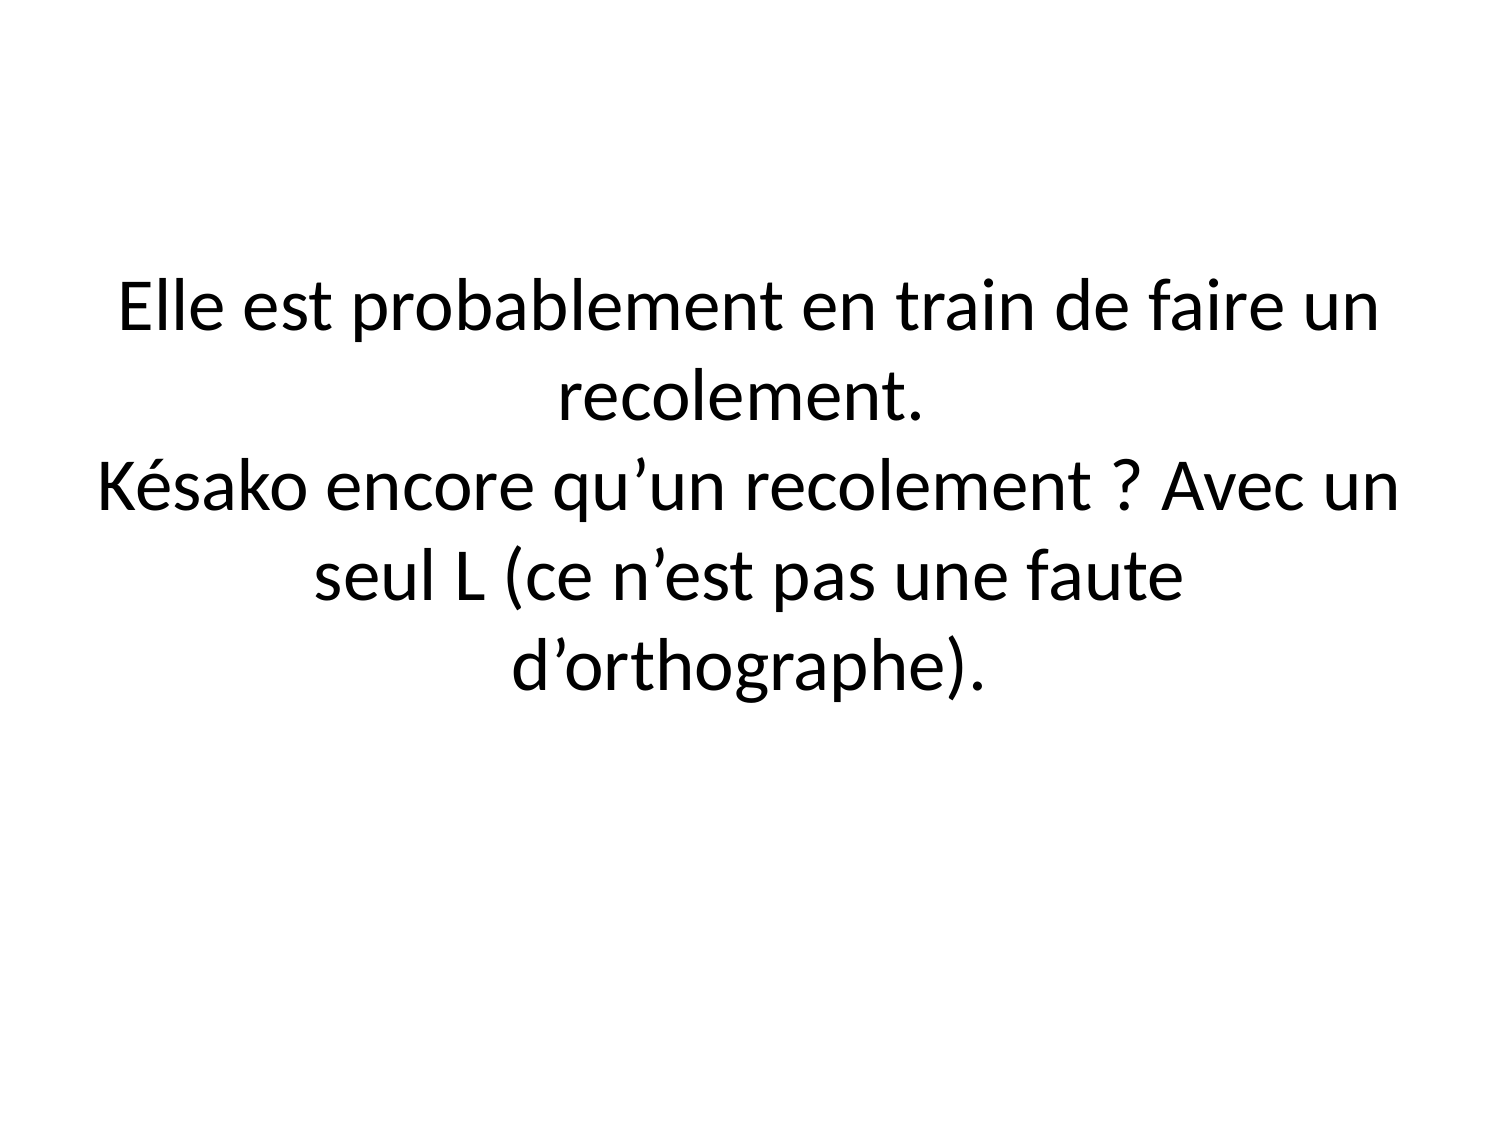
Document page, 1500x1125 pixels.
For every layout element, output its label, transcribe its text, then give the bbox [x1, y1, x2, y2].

subtitle Elle est probablement en train de faire un recolement. Késako encore qu’un recolement ? Avec un seul L (ce n’est pas une faute d’orthographe). [75, 44, 1425, 916]
